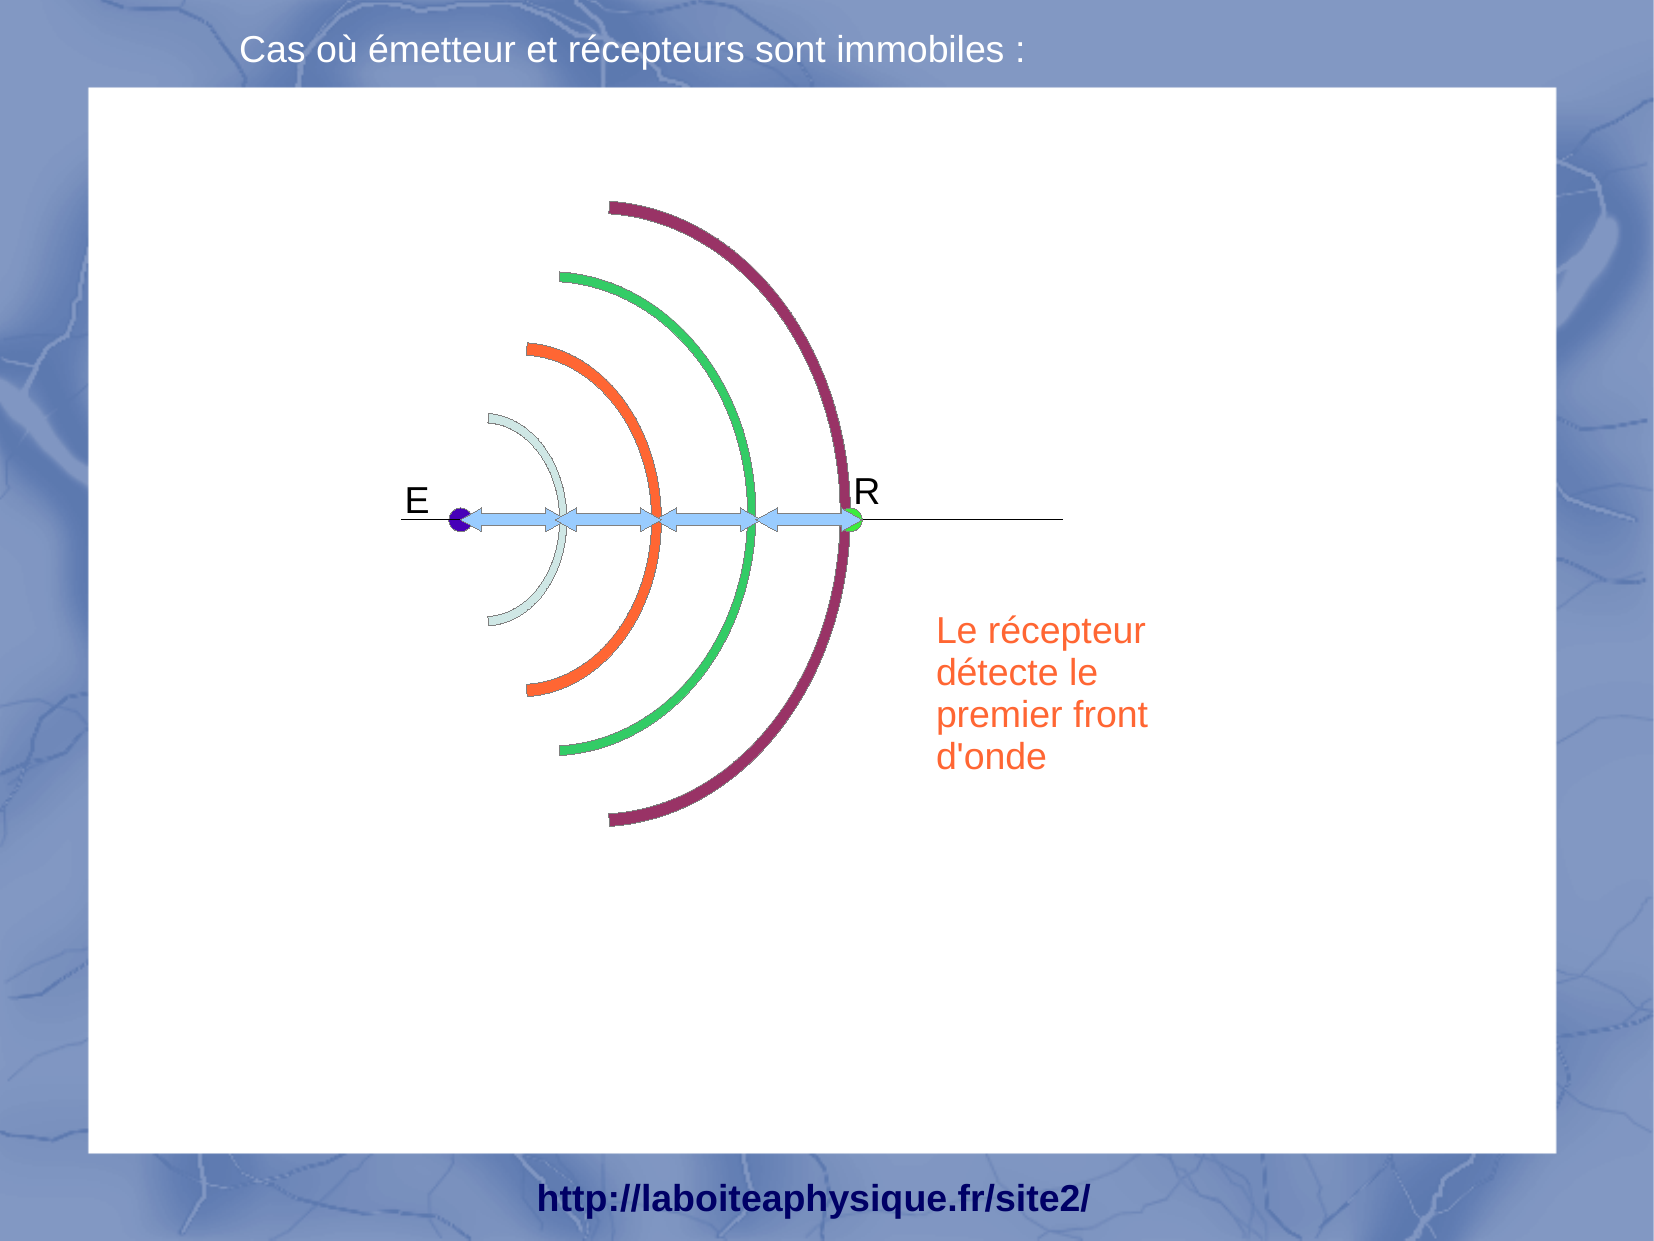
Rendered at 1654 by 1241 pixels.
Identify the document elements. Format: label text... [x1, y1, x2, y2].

text_box Cas où émetteur et récepteurs sont immobiles : [224, 21, 1193, 79]
text_box R [848, 462, 886, 520]
picture [0, 0, 1654, 1241]
text_box http://laboiteaphysique.fr/site2/ [527, 1170, 1112, 1241]
text_box [448, 201, 863, 827]
text_box E [389, 472, 438, 530]
text_box Le récepteur détecte le premier front d'onde [921, 602, 1205, 786]
